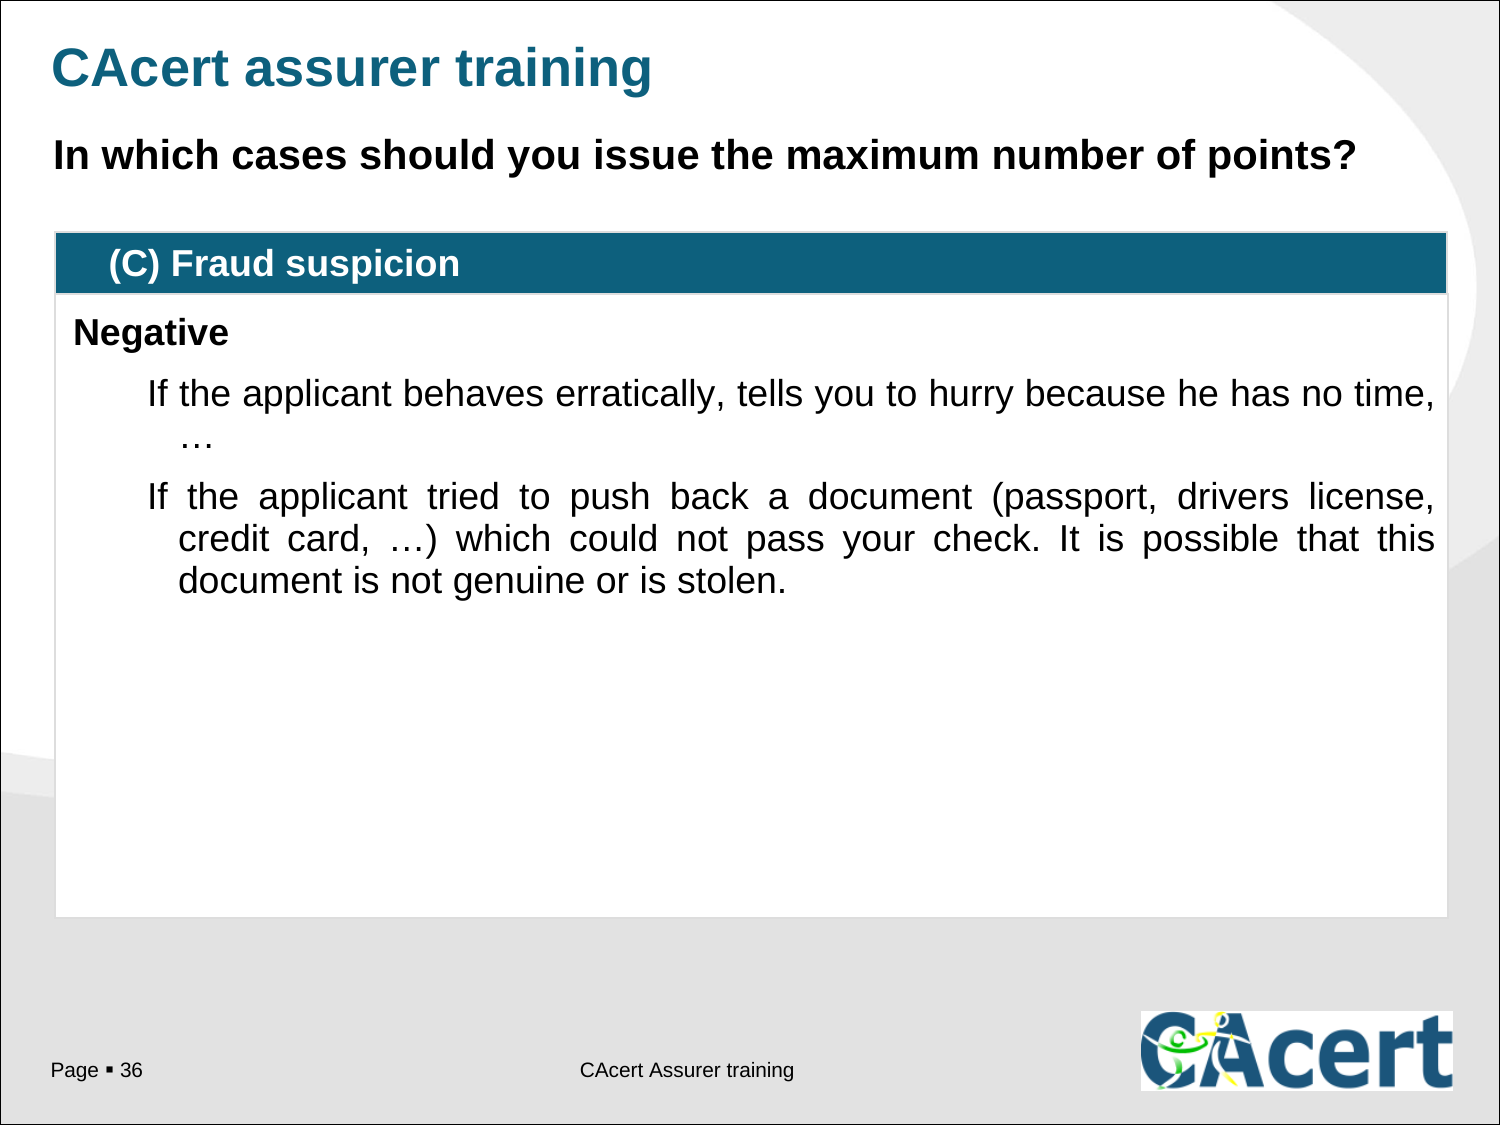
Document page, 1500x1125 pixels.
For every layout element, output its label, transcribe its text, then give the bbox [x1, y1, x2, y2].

text_box Negative If the applicant behaves erratically, tells you to hurry because he has no time, … If the applicant tried to push back a document (passport, drivers license, credit card, …) which could not pass your check. It is possible that this document is not genuine or is stolen. [55, 294, 1448, 919]
text_box In which cases should you issue the maximum number of points? [53, 125, 1448, 185]
picture [1, 1, 1499, 1124]
title CAcert assurer training [51, 19, 1450, 118]
text_box (C) Fraud suspicion [55, 232, 1447, 294]
